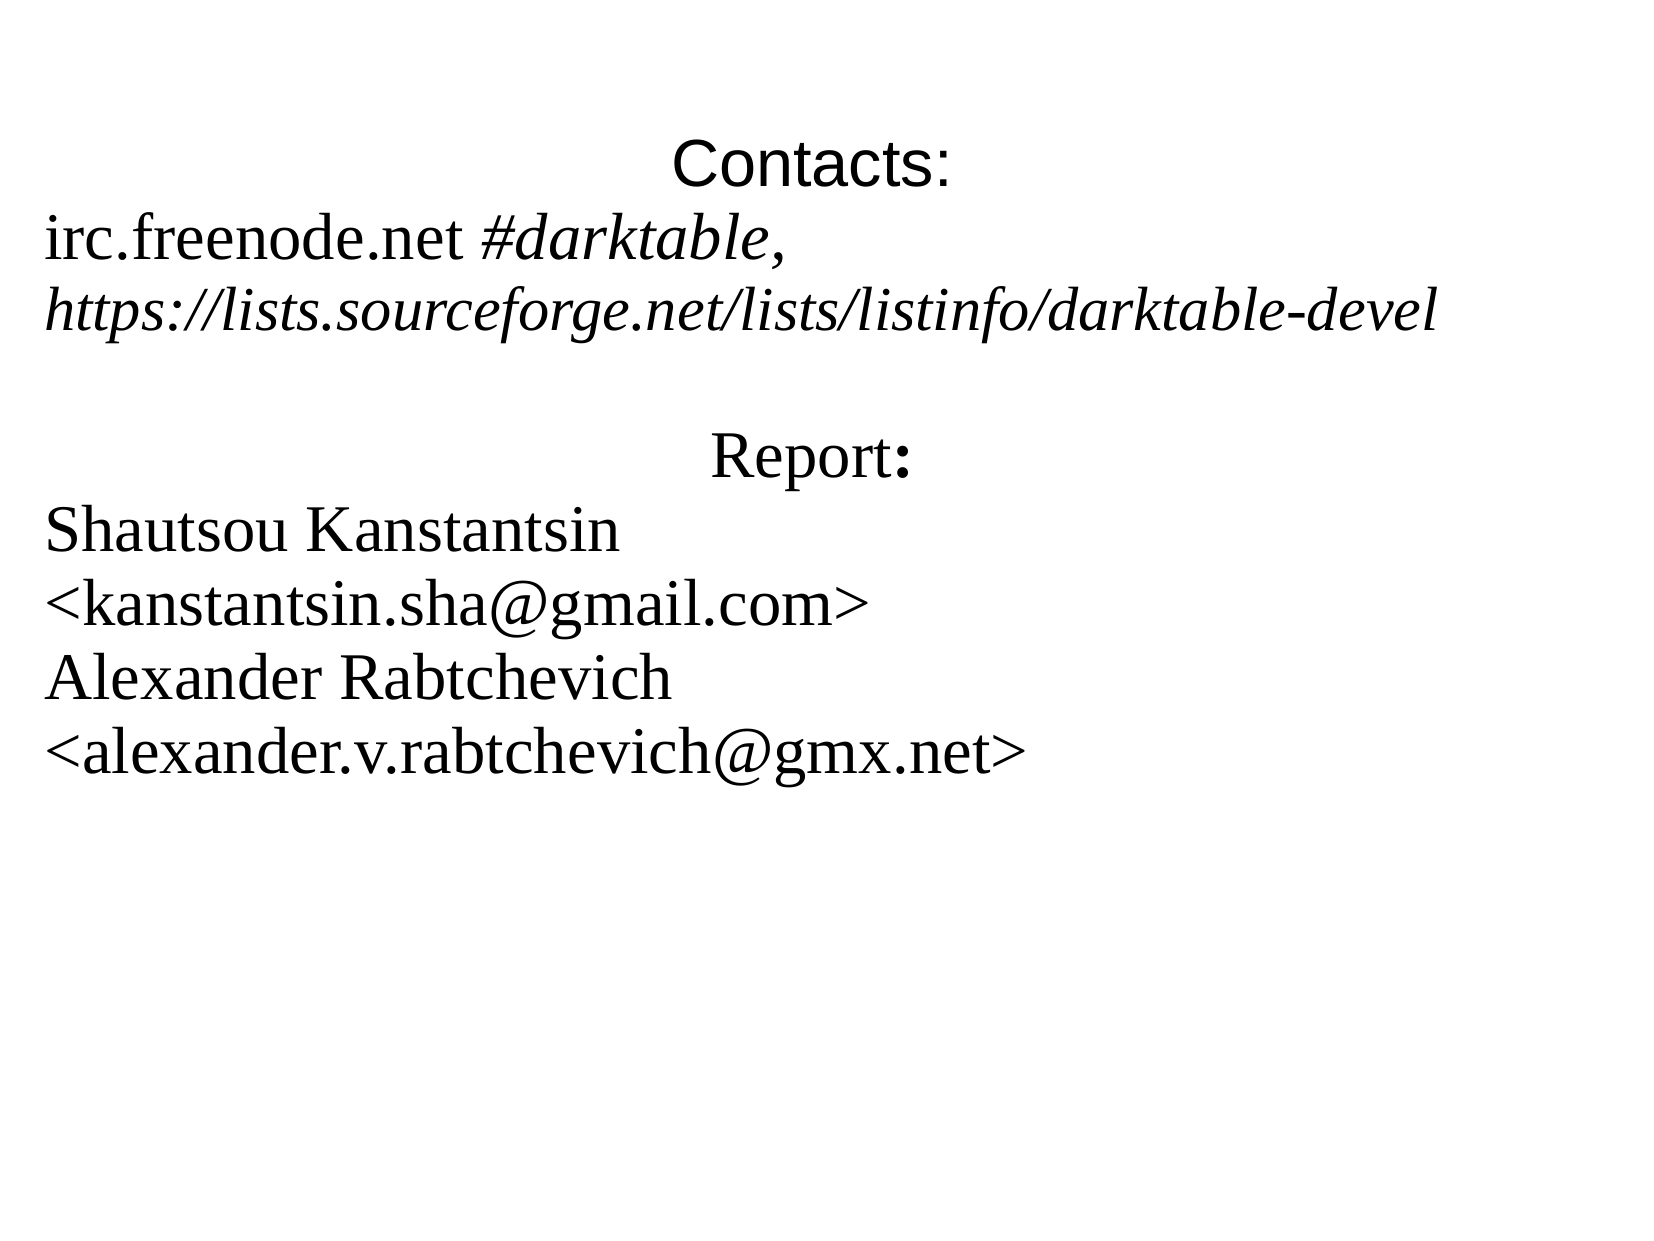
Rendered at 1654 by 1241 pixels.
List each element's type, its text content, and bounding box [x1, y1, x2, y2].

text_box Contacts: irc.freenode.net #darktable, https://lists.sourceforge.net/lists/listinfo/darktable-devel Report: Shautsou Kanstantsin <kanstantsin.sha@gmail.com> Alexander Rabtchevich <alexander.v.rabtchevich@gmx.net> [29, 118, 1595, 1008]
